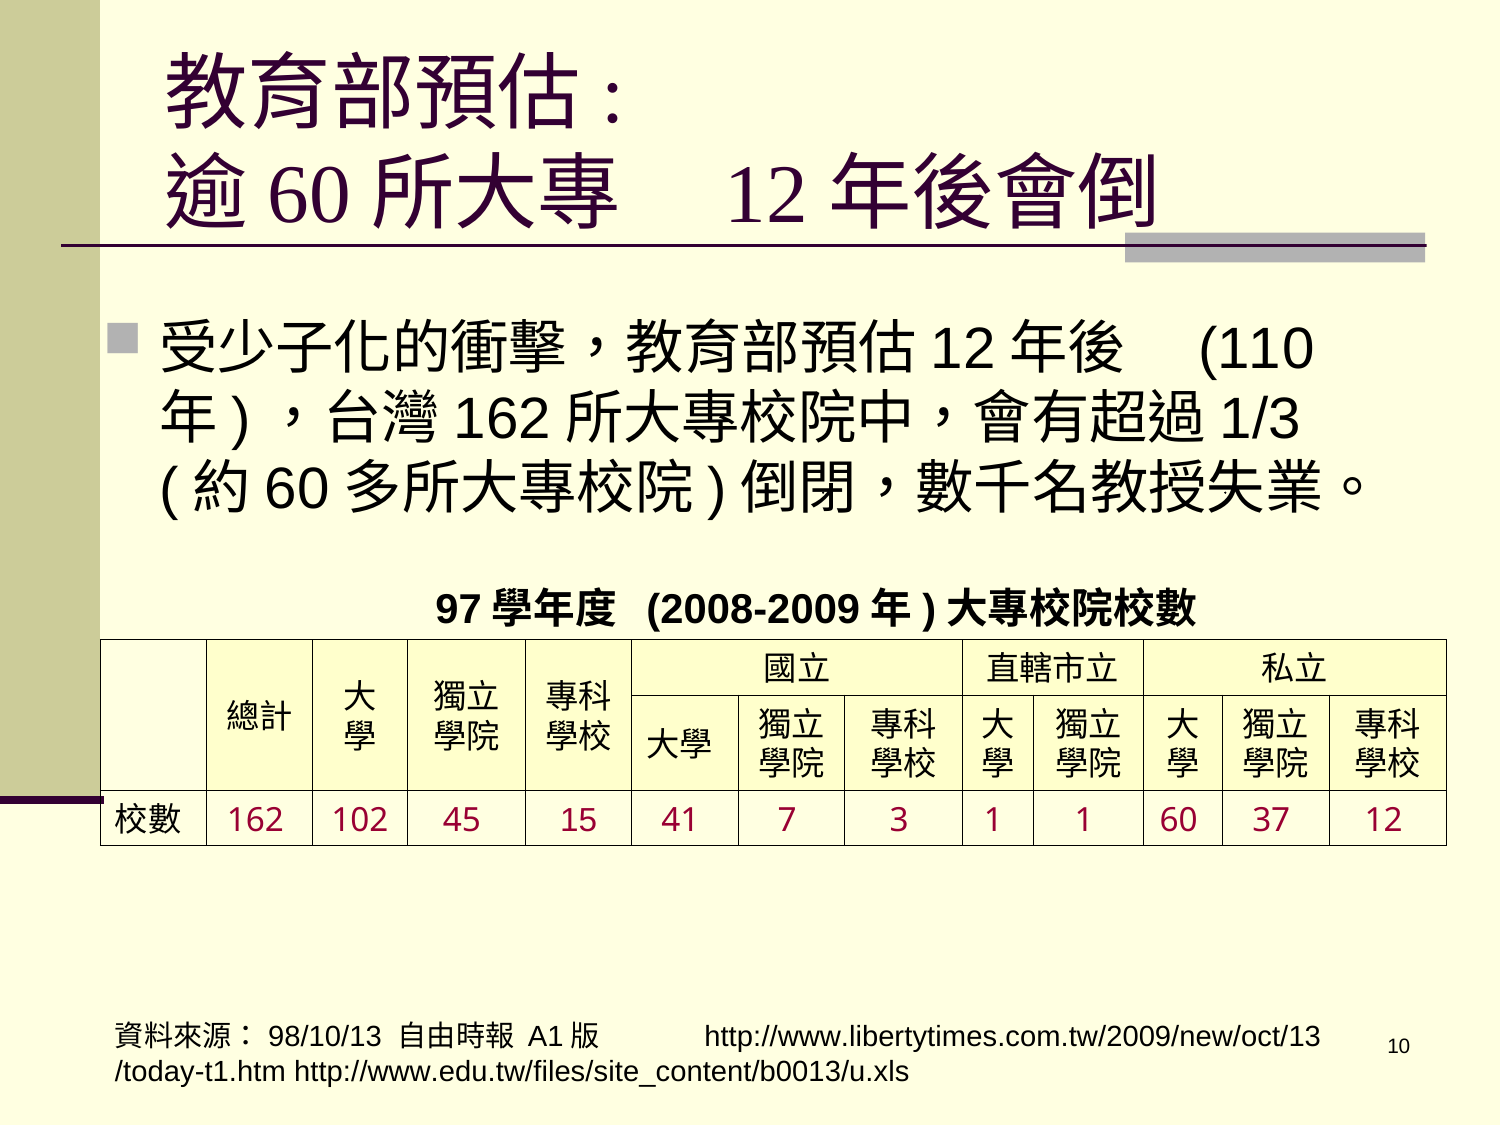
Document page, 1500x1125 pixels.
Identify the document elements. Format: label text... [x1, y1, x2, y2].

table_cell 大 學 [963, 696, 1033, 790]
table_cell 直轄市立 [963, 640, 1143, 695]
table_cell 41 [632, 791, 738, 845]
table_cell [101, 640, 206, 790]
table_cell 15 [526, 791, 631, 845]
table_cell 專科 學校 [1330, 696, 1446, 790]
table_cell 大學 [632, 696, 738, 790]
table_cell 校數 [101, 791, 206, 845]
table_cell 37 [1223, 791, 1329, 845]
table_cell 獨立 學院 [408, 640, 525, 790]
table_cell 私立 [1144, 640, 1446, 695]
table_cell 大 學 [1144, 696, 1222, 790]
table_cell 60 [1144, 791, 1222, 845]
table_cell 1 [963, 791, 1033, 845]
table_cell 3 [845, 791, 962, 845]
table_cell 大 學 [313, 640, 407, 790]
list 受少子化的衝擊，教育部預估12年後 (110年)，台灣162所大專校院中，會有超過1/3 (約60多所大專校院)倒閉，數千名教授失業。 [88, 302, 1388, 574]
table_cell 7 [739, 791, 844, 845]
table_header 97學年度 [100, 574, 632, 639]
table_cell 專科 學校 [845, 696, 962, 790]
table_header (2008-2009年)大專校院校數 [632, 574, 1447, 639]
table_cell 1 [1034, 791, 1143, 845]
table_cell 162 [207, 791, 312, 845]
table_cell 國立 [632, 640, 962, 695]
title 教育部預估: 逾60所大專 12年後會倒 [150, 45, 1426, 234]
text_box 資料來源：98/10/13 自由時報 A1版 http://www.libertytimes.com.tw/2009/new/oct/13/today-t1.htm http://www.edu.tw/files/site_content/b0013/u.xls [100, 1009, 1341, 1095]
table_cell 獨立 學院 [1034, 696, 1143, 790]
table_cell 12 [1330, 791, 1446, 845]
table_cell 102 [313, 791, 407, 845]
table_cell 專科 學校 [526, 640, 631, 790]
table_cell 45 [408, 791, 525, 845]
table_cell 獨立 學院 [739, 696, 844, 790]
table_cell 獨立 學院 [1223, 696, 1329, 790]
table_cell 總計 [207, 640, 312, 790]
